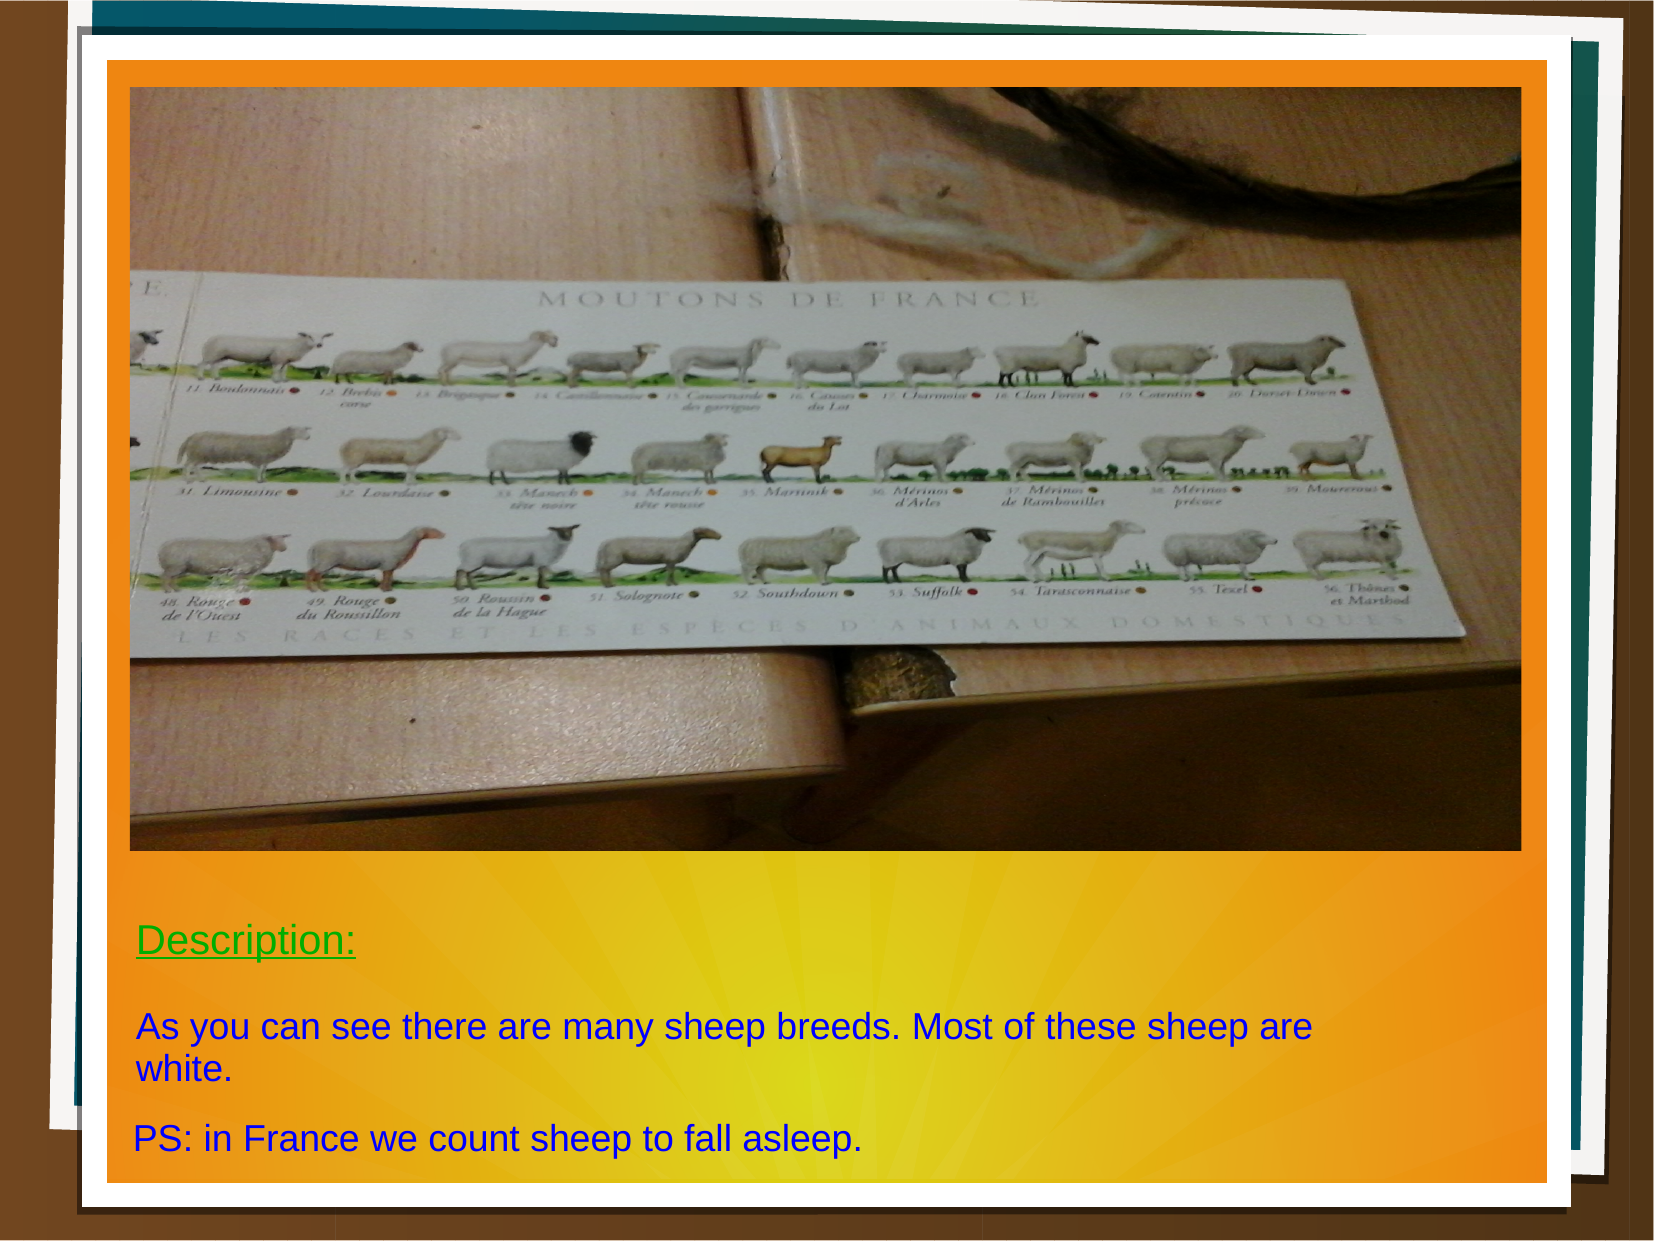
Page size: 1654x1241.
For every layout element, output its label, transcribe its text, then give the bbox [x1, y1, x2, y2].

text_box Description: As you can see there are many sheep breeds. Most of these sheep are white. [121, 909, 1394, 1098]
picture [129, 87, 1522, 851]
text_box PS: in France we count sheep to fall asleep. [118, 1110, 992, 1168]
